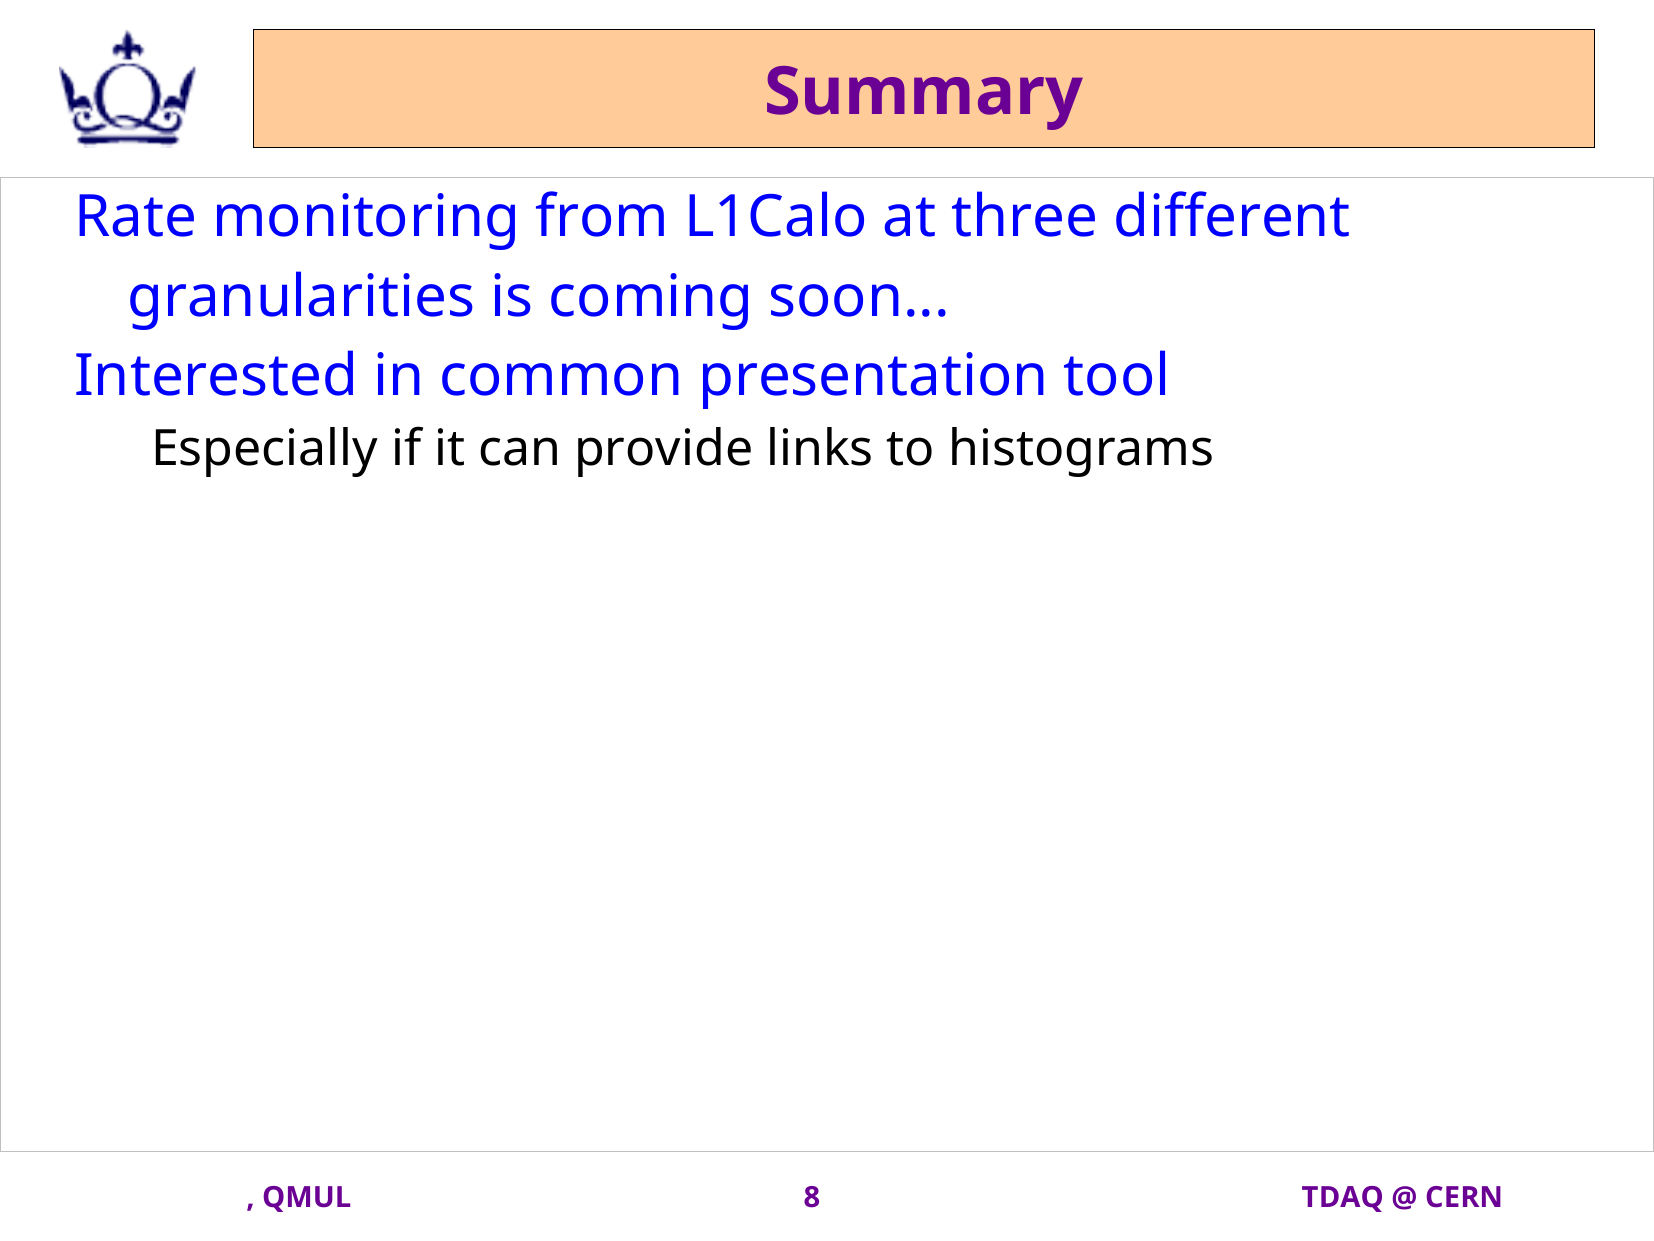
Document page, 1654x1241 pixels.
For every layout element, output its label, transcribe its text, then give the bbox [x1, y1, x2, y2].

picture [59, 29, 200, 148]
title Summary [253, 29, 1595, 148]
list Rate monitoring from L1Calo at three different granularities is coming soon... Interested in common presentation tool Especially if it can provide links to histograms [56, 174, 1600, 1094]
